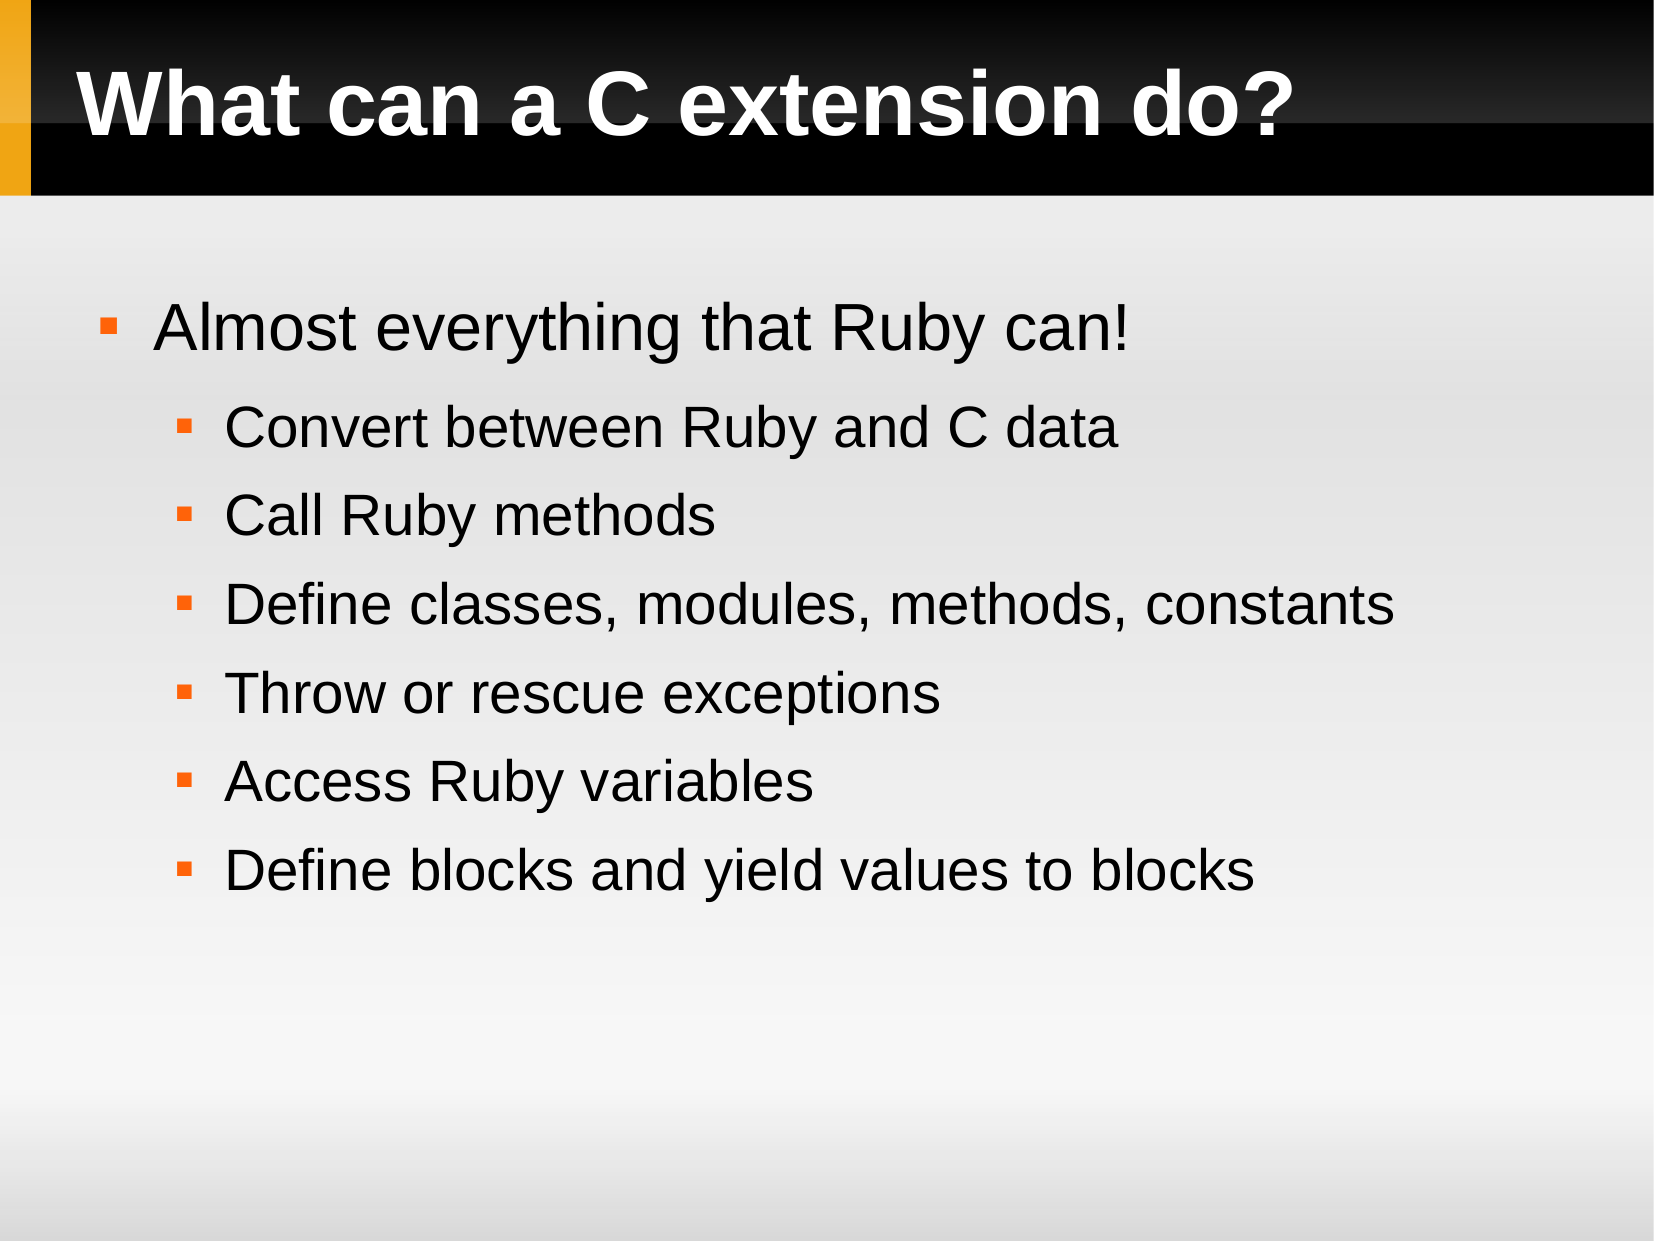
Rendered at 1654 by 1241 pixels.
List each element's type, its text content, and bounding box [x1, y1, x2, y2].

picture [0, 0, 1654, 1241]
list Almost everything that Ruby can! Convert between Ruby and C data Call Ruby methods Define classes, modules, methods, constants Throw or rescue exceptions Access Ruby variables Define blocks and yield values to blocks [82, 290, 1571, 1094]
title What can a C extension do? [76, 0, 1565, 208]
